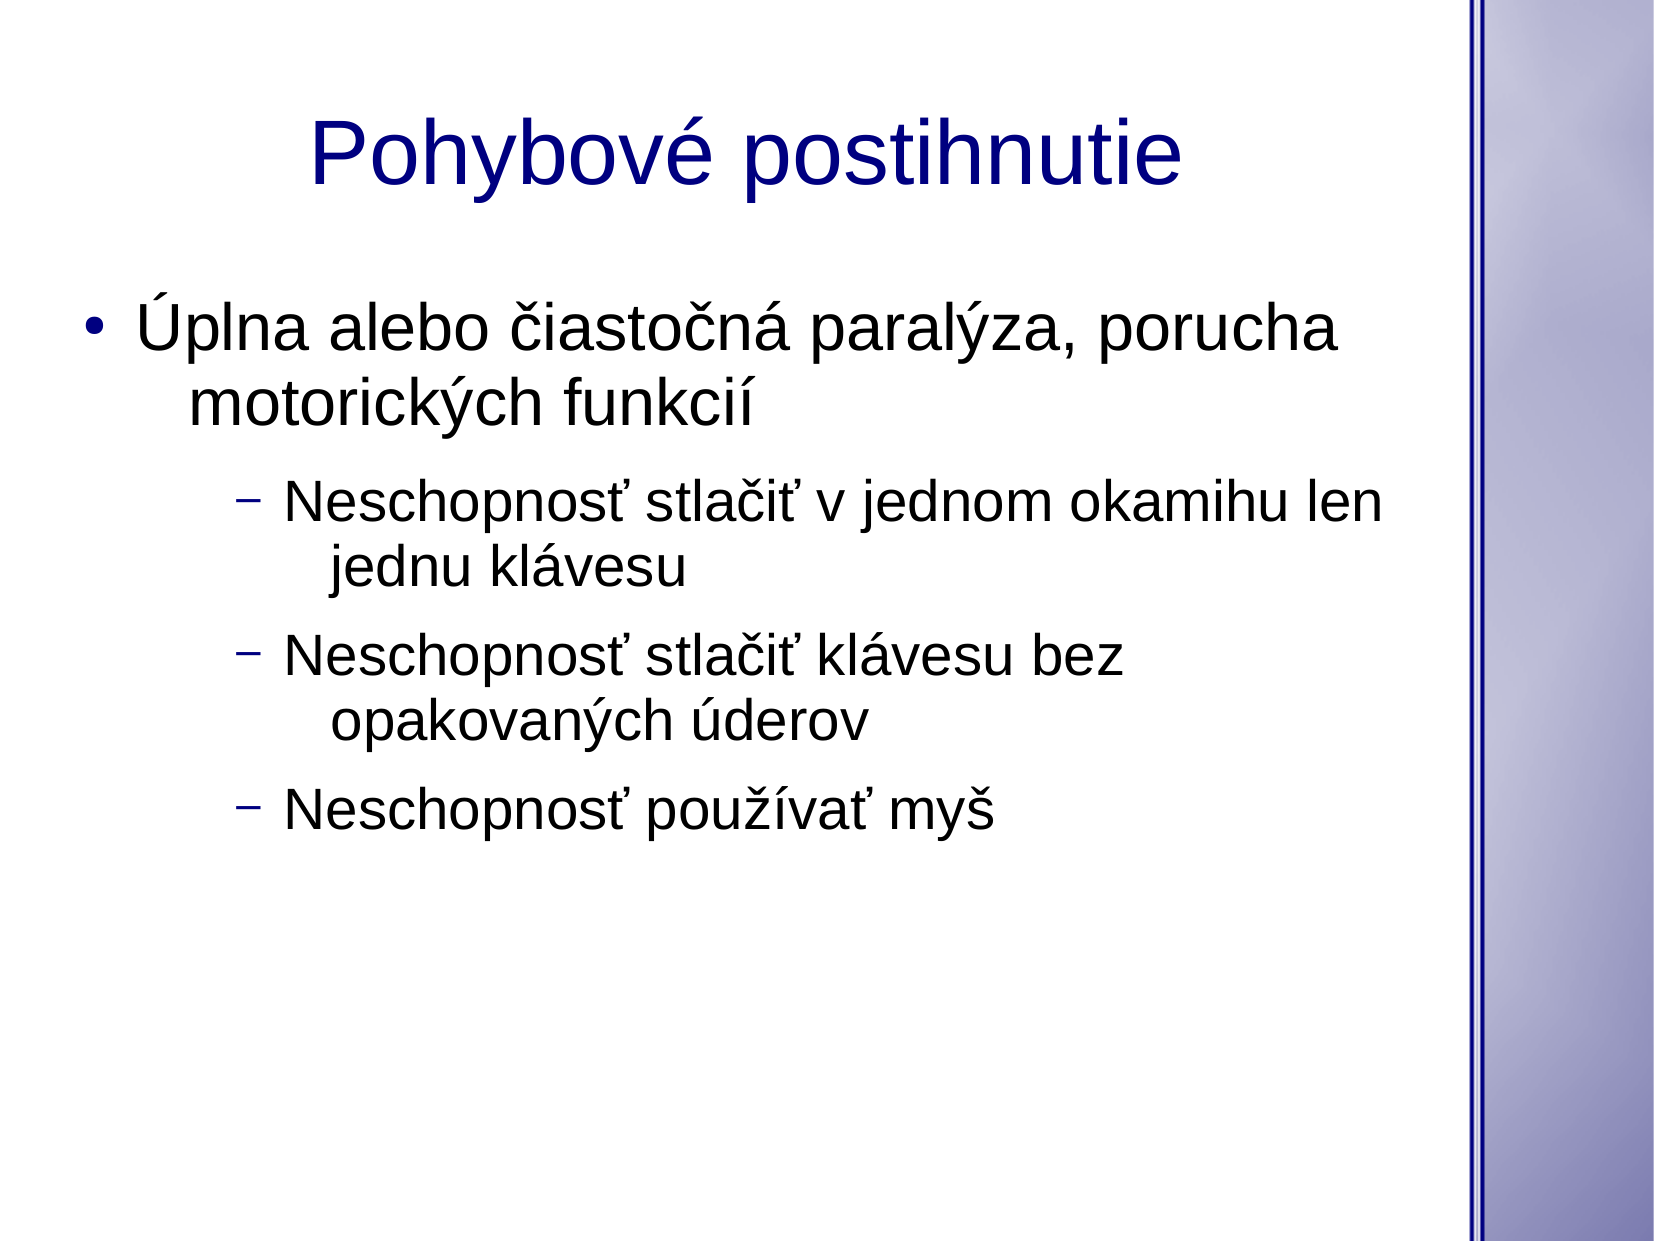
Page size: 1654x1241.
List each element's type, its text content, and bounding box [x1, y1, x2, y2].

list Úplna alebo čiastočná paralýza, porucha motorických funkcií Neschopnosť stlačiť v jednom okamihu len jednu klávesu Neschopnosť stlačiť klávesu bez opakovaných úderov Neschopnosť používať myš [47, 290, 1447, 1094]
picture [0, 0, 1654, 1241]
title Pohybové postihnutie [47, 56, 1447, 250]
